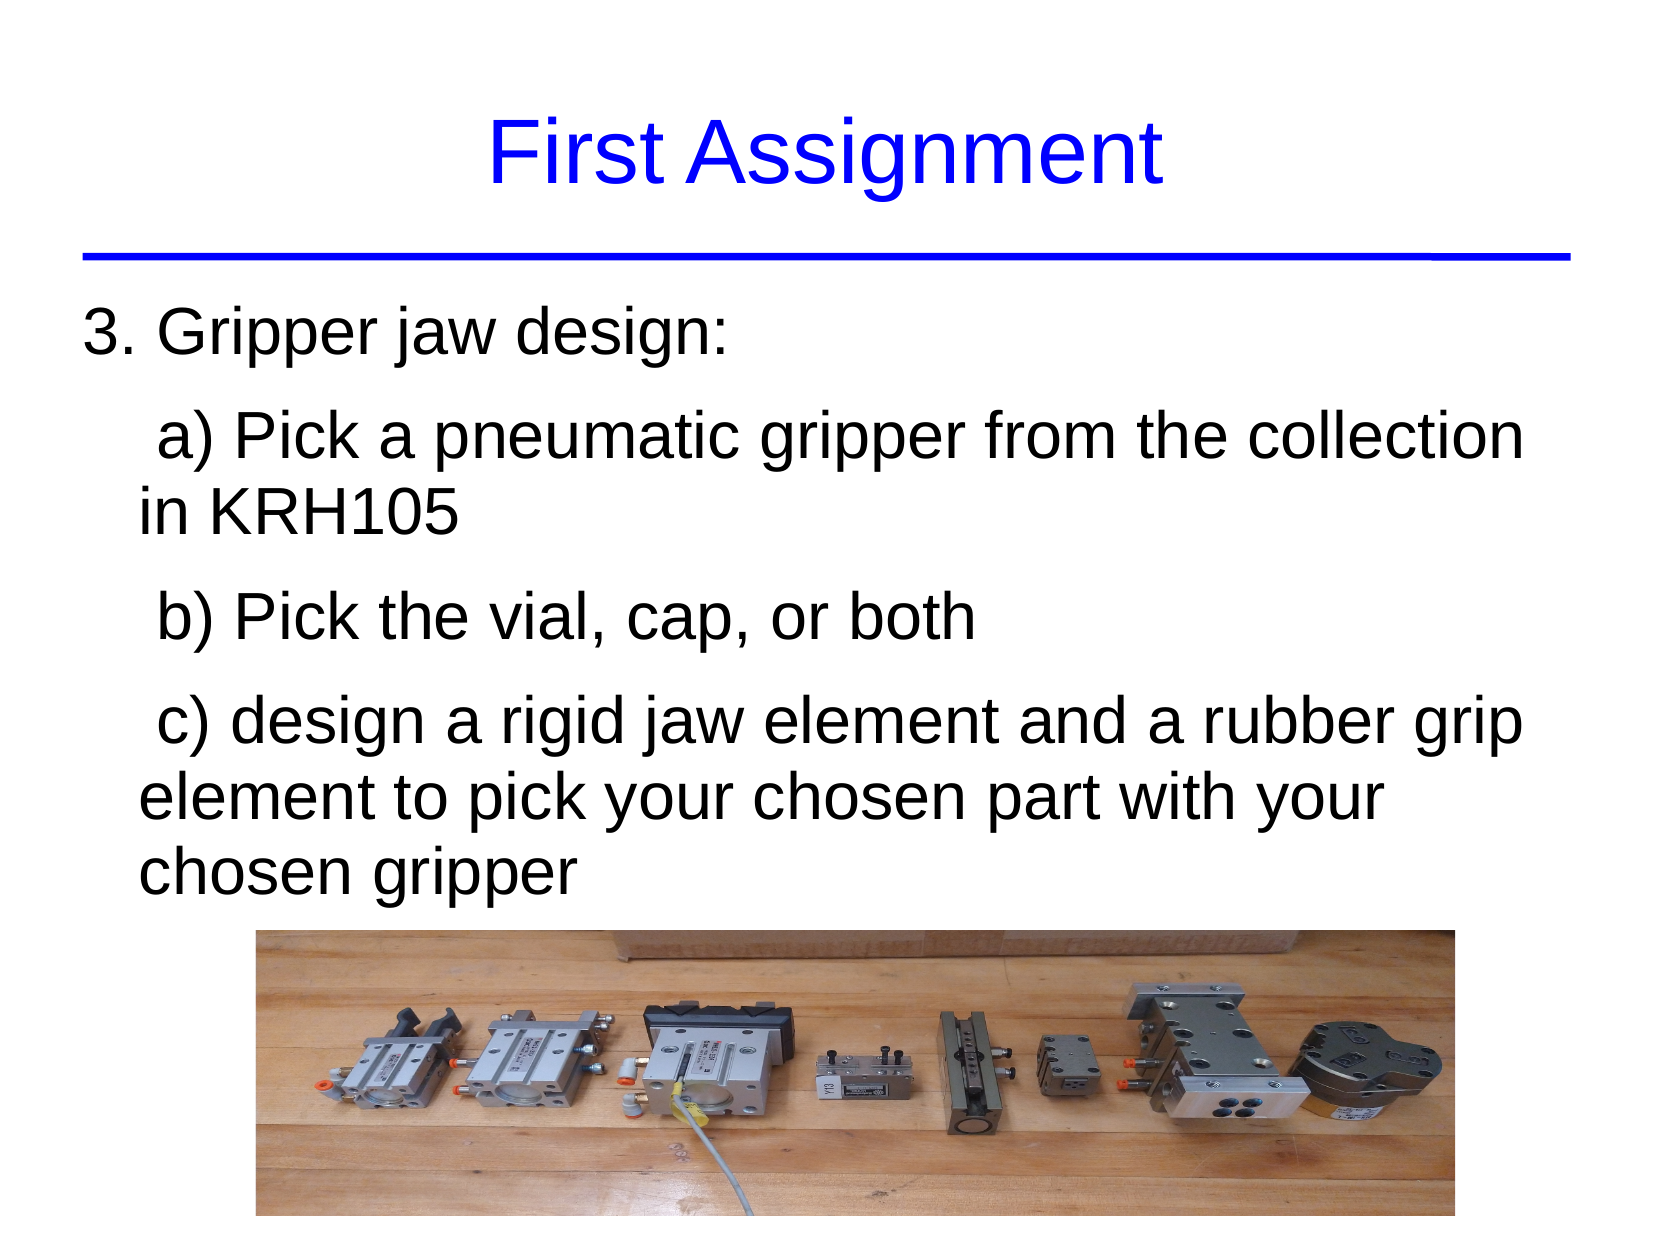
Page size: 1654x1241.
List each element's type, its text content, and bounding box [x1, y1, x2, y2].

picture [255, 930, 1456, 1216]
title First Assignment [82, 49, 1571, 256]
list 3. Gripper jaw design: a) Pick a pneumatic gripper from the collection in KRH105 b) Pick the vial, cap, or both c) design a rigid jaw element and a rubber grip element to pick your chosen part with your chosen gripper [82, 290, 1571, 1009]
